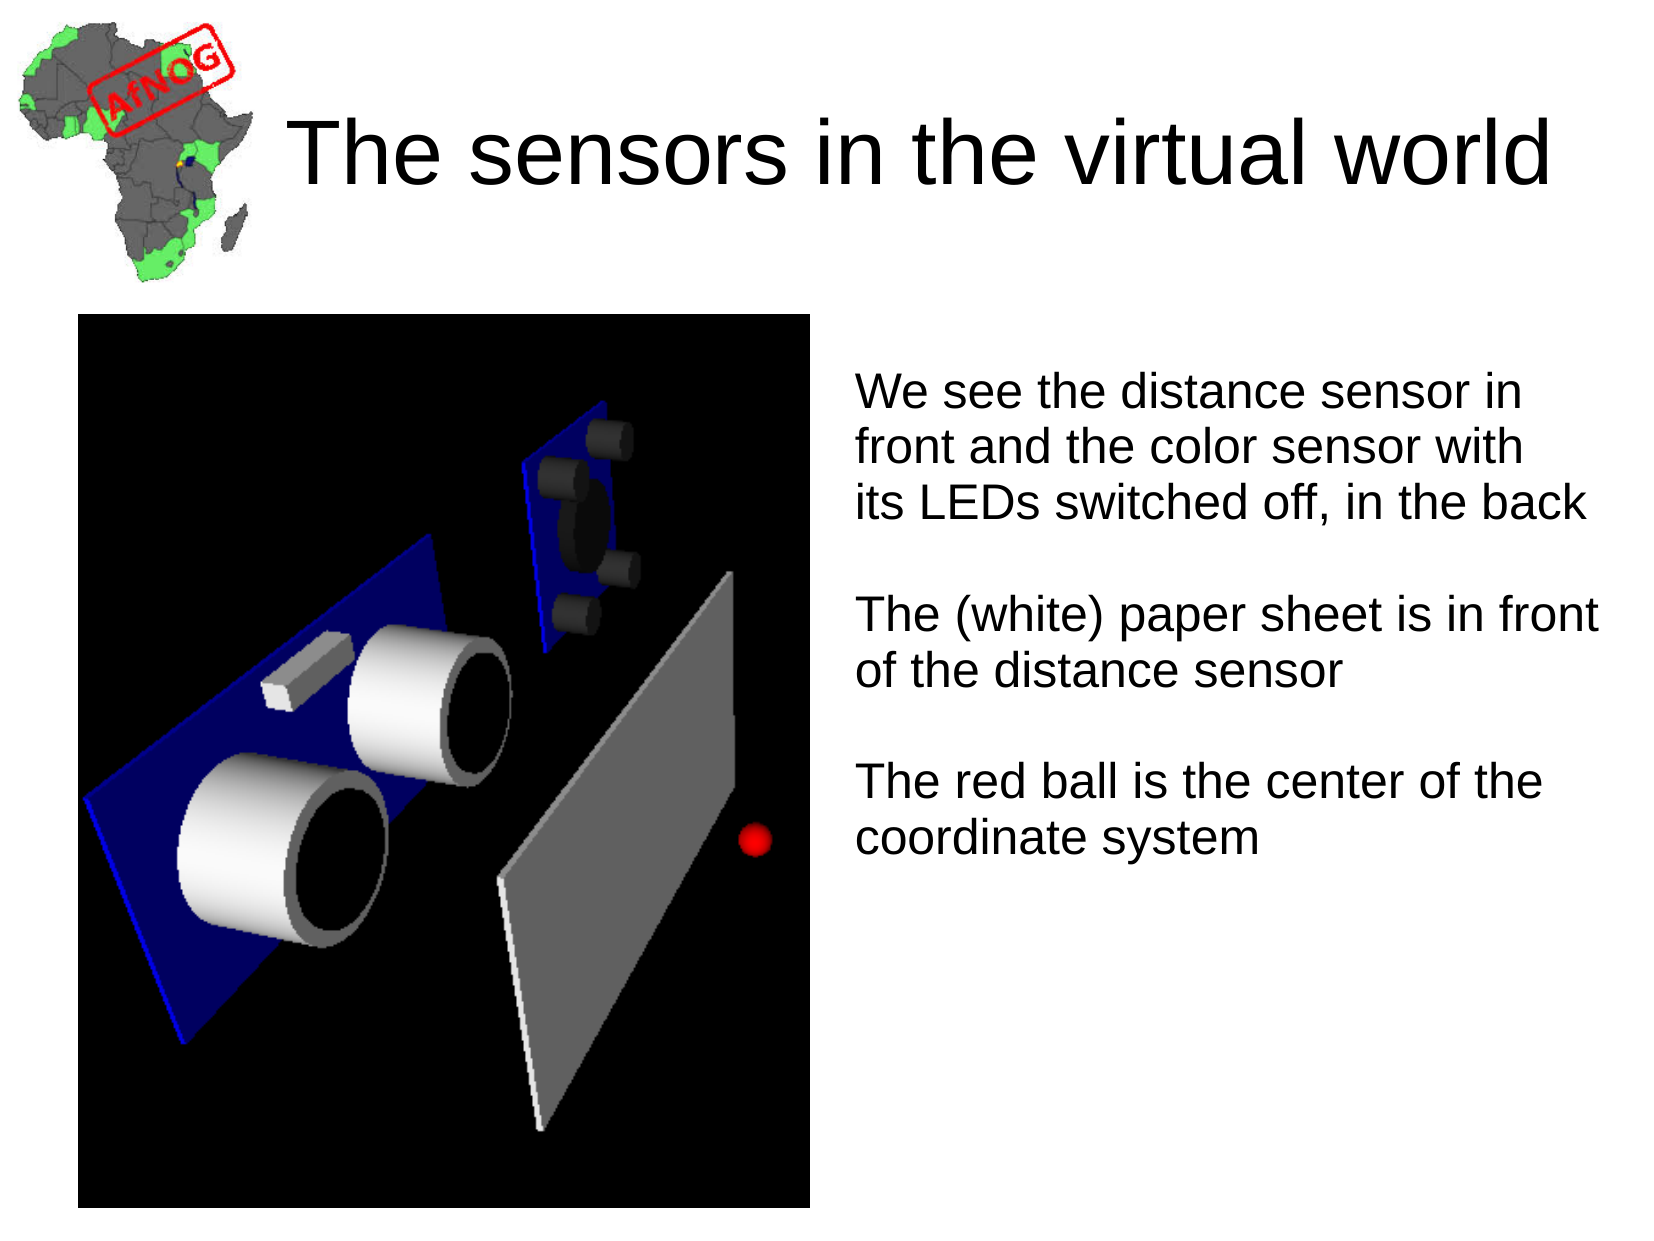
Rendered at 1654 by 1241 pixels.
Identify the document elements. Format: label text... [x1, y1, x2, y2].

title The sensors in the virtual world [270, 49, 1571, 257]
picture [78, 314, 811, 1208]
text_box We see the distance sensor in front and the color sensor with its LEDs switched off, in the back The (white) paper sheet is in front of the distance sensor The red ball is the center of the coordinate system [840, 355, 1615, 873]
picture [9, 0, 259, 291]
